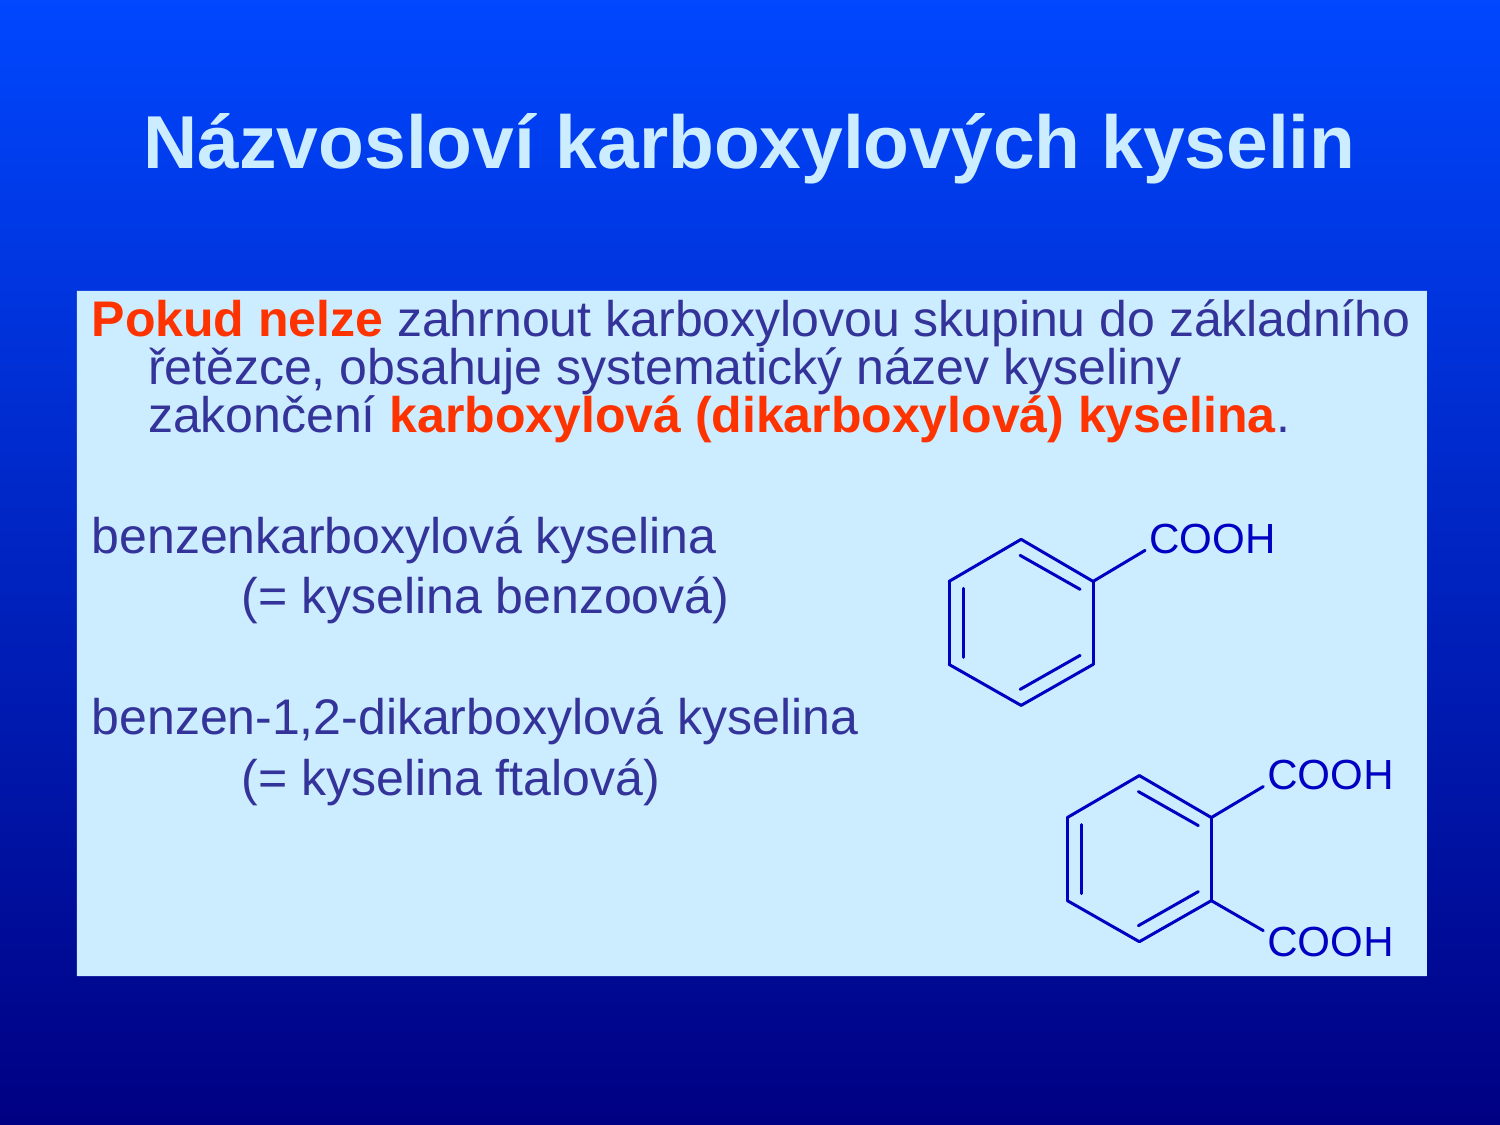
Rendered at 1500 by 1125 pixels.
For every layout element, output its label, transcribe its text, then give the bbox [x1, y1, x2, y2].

chart [927, 515, 1277, 729]
chart [1045, 751, 1395, 967]
list Pokud nelze zahrnout karboxylovou skupinu do základního řetězce, obsahuje systematický název kyseliny zakončení karboxylová (dikarboxylová) kyselina. benzenkarboxylová kyselina (= kyselina benzoová) benzen-1,2-dikarboxylová kyselina (= kyselina ftalová) [76, 290, 1427, 977]
title Názvosloví karboxylových kyselin [75, 45, 1426, 233]
